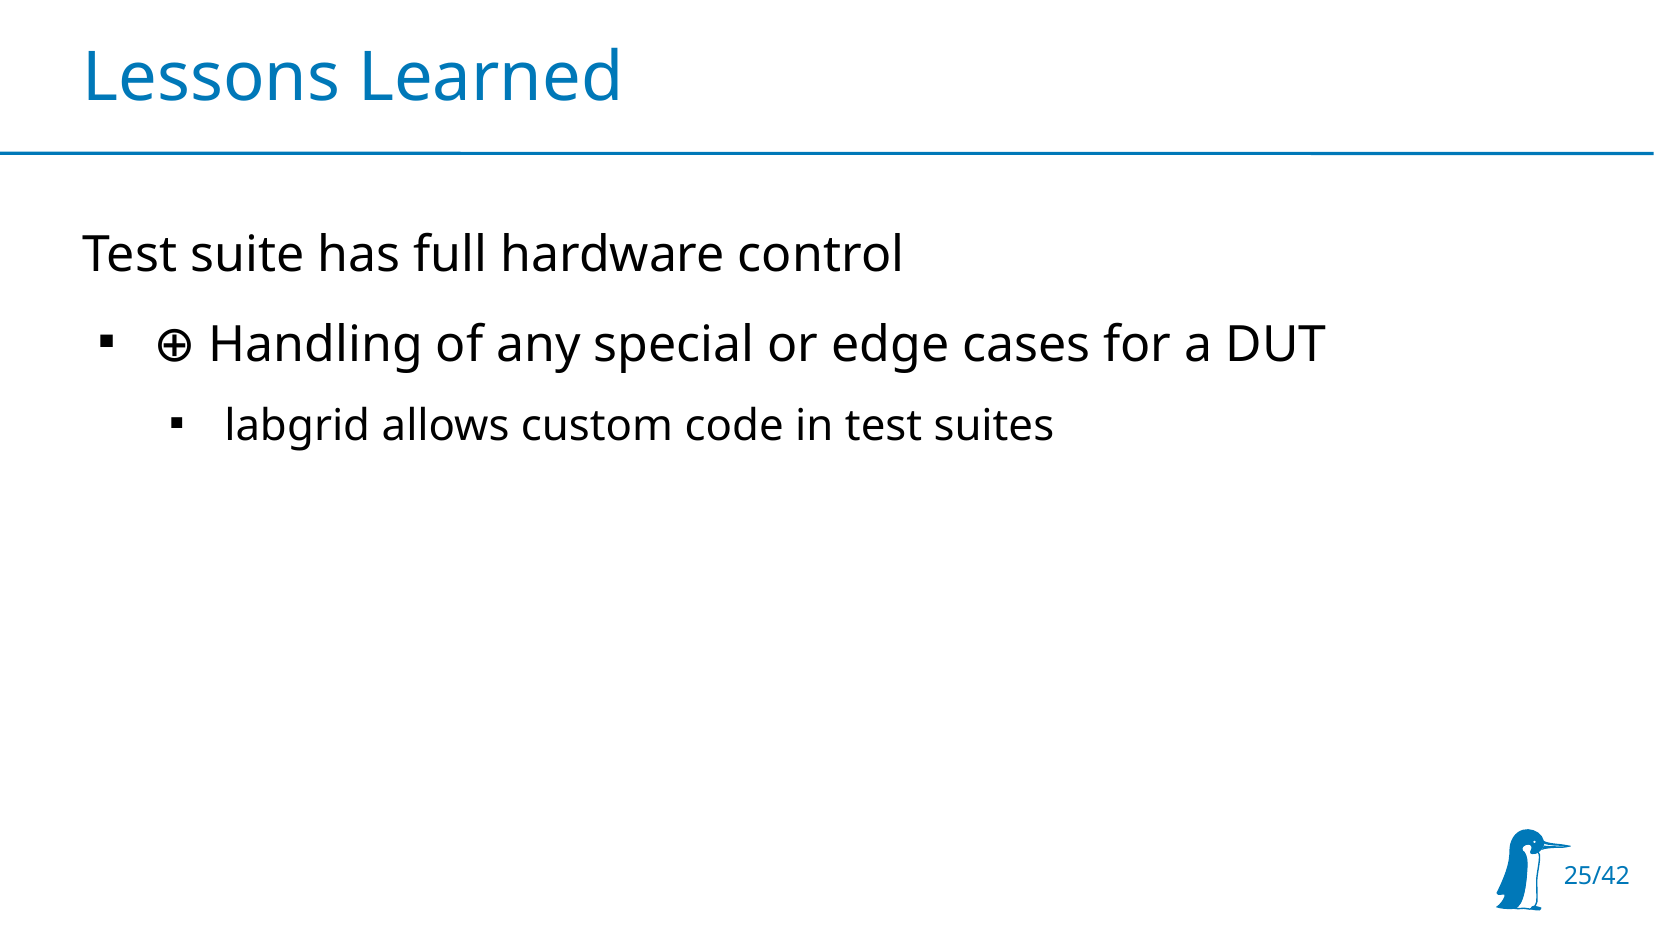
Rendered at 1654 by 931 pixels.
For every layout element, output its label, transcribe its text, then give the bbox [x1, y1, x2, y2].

title Lessons Learned [82, 30, 1571, 121]
list Test suite has full hardware control ⊕ Handling of any special or edge cases for a DUT labgrid allows custom code in test suites [82, 217, 1571, 861]
